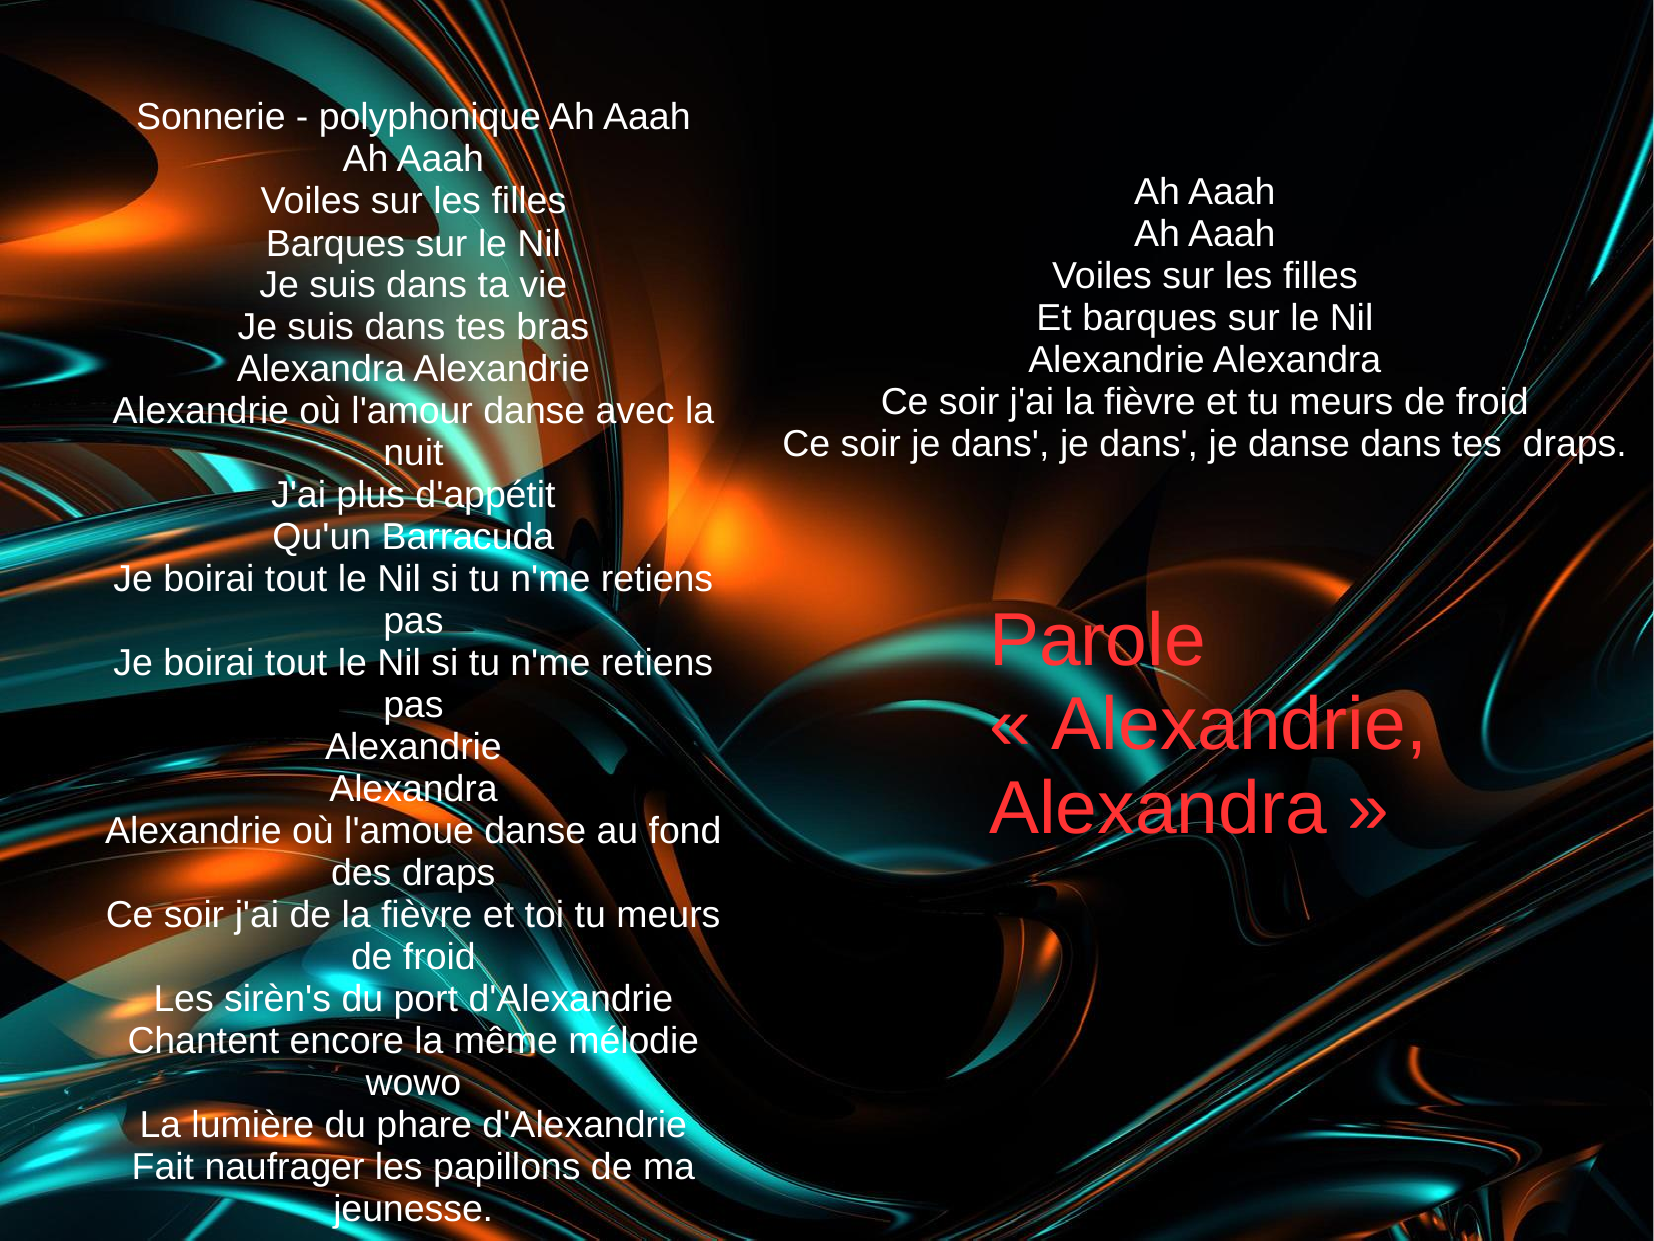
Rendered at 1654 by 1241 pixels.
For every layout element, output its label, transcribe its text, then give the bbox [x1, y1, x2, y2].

text_box Sonnerie - polyphonique Ah Aaah Ah Aaah Voiles sur les filles Barques sur le Nil Je suis dans ta vie Je suis dans tes bras Alexandra Alexandrie Alexandrie où l'amour danse avec la nuit J'ai plus d'appétit Qu'un Barracuda Je boirai tout le Nil si tu n'me retiens pas Je boirai tout le Nil si tu n'me retiens pas Alexandrie Alexandra Alexandrie où l'amoue danse au fond des draps Ce soir j'ai de la fièvre et toi tu meurs de froid Les sirèn's du port d'Alexandrie Chantent encore la même mélodie wowo La lumière du phare d'Alexandrie Fait naufrager les papillons de ma jeunesse. [88, 88, 739, 1239]
picture [0, 0, 1654, 1241]
text_box Parole « Alexandrie, Alexandra » [974, 590, 1536, 942]
text_box Ah Aaah Ah Aaah Voiles sur les filles Et barques sur le Nil Alexandrie Alexandra Ce soir j'ai la fièvre et tu meurs de froid Ce soir je dans', je dans', je danse dans tes draps. [767, 163, 1643, 473]
